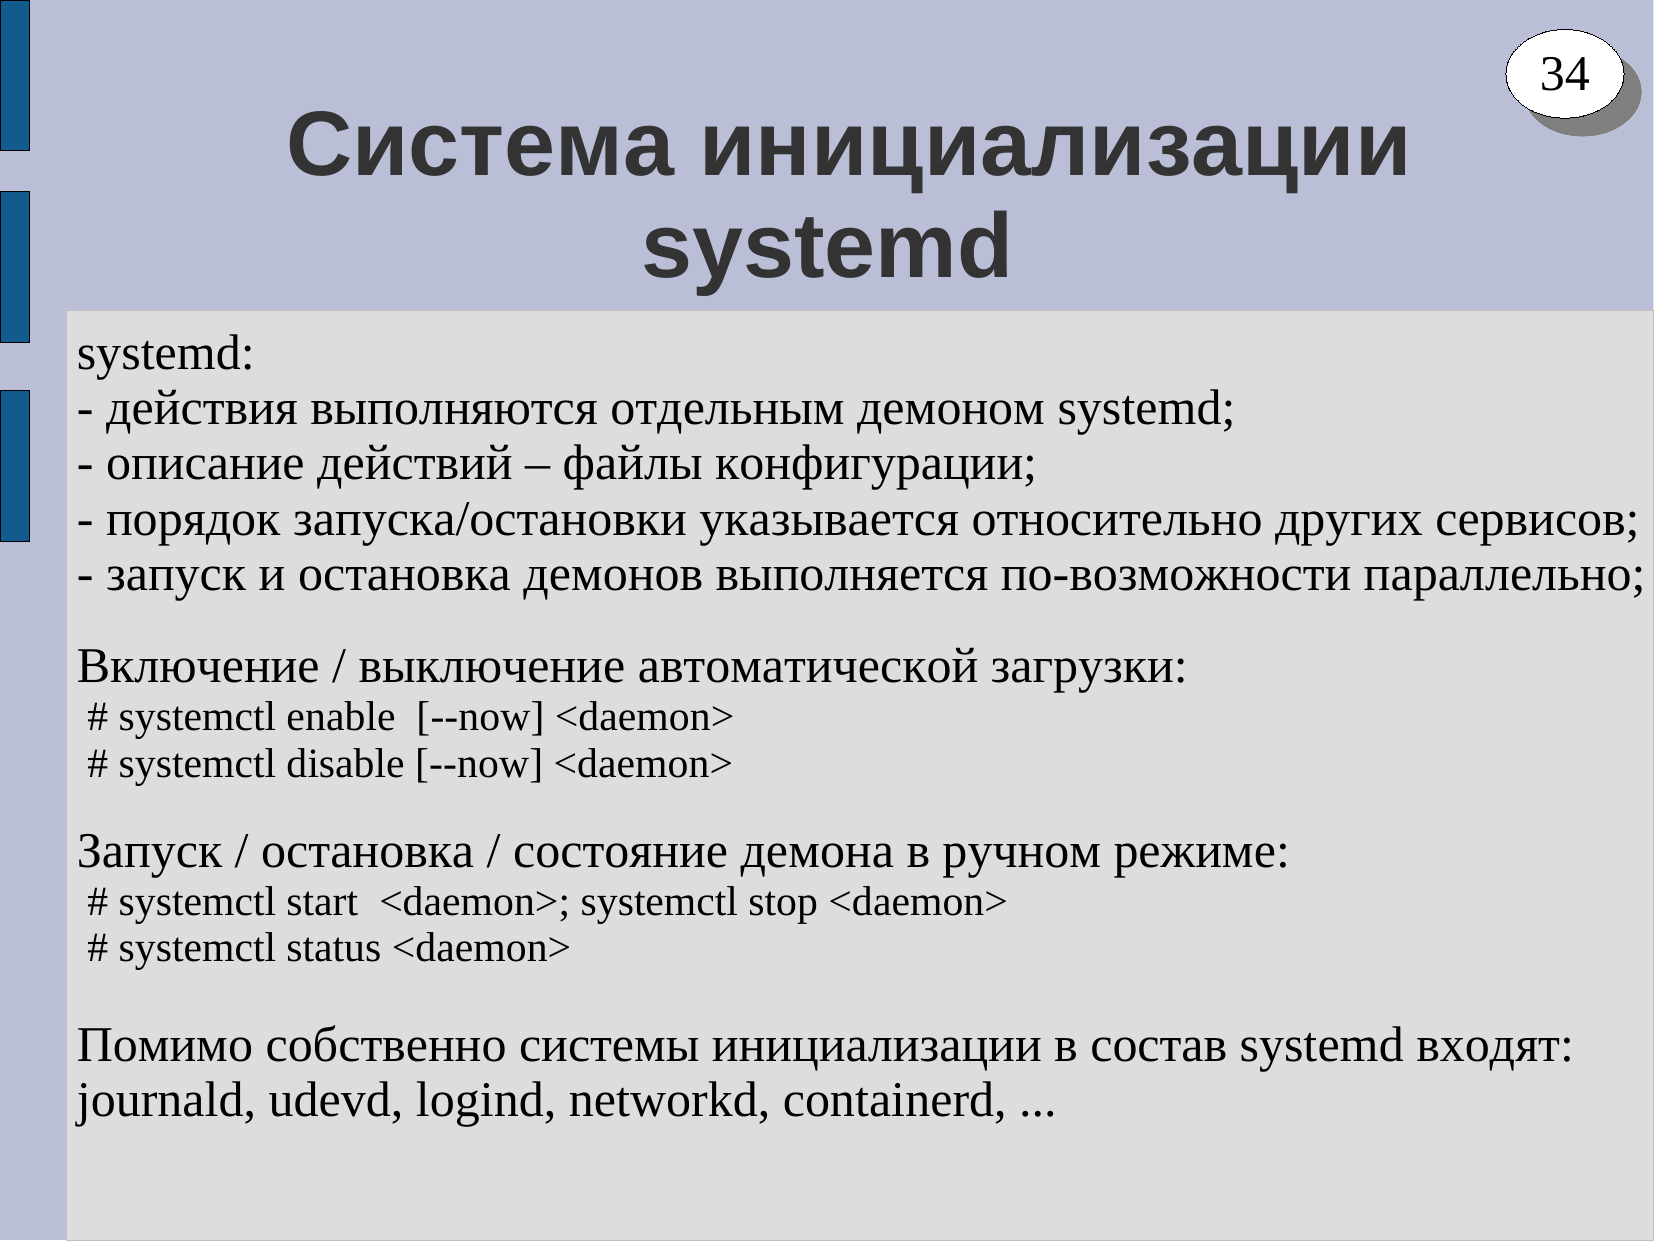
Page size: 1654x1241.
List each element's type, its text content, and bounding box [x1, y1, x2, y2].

text_box 34 [1505, 29, 1625, 119]
title Система инициализации systemd [121, 87, 1534, 302]
text_box systemd: - действия выполняются отдельным демоном systemd; - описание действий – файлы конфигурации; - порядок запуска/остановки указывается относительно других сервисов; - запуск и остановка демонов выполняется по-возможности параллельно; Включение / выключение автоматической загрузки: # systemctl enable [--now] <daemon> # systemctl disable [--now] <daemon> Запуск / остановка / состояние демона в ручном режиме: # systemctl start <daemon>; systemctl stop <daemon> # systemctl status <daemon> Помимо собственно системы инициализации в состав systemd входят: journald, udevd, logind, networkd, containerd, ... [76, 324, 1647, 1188]
